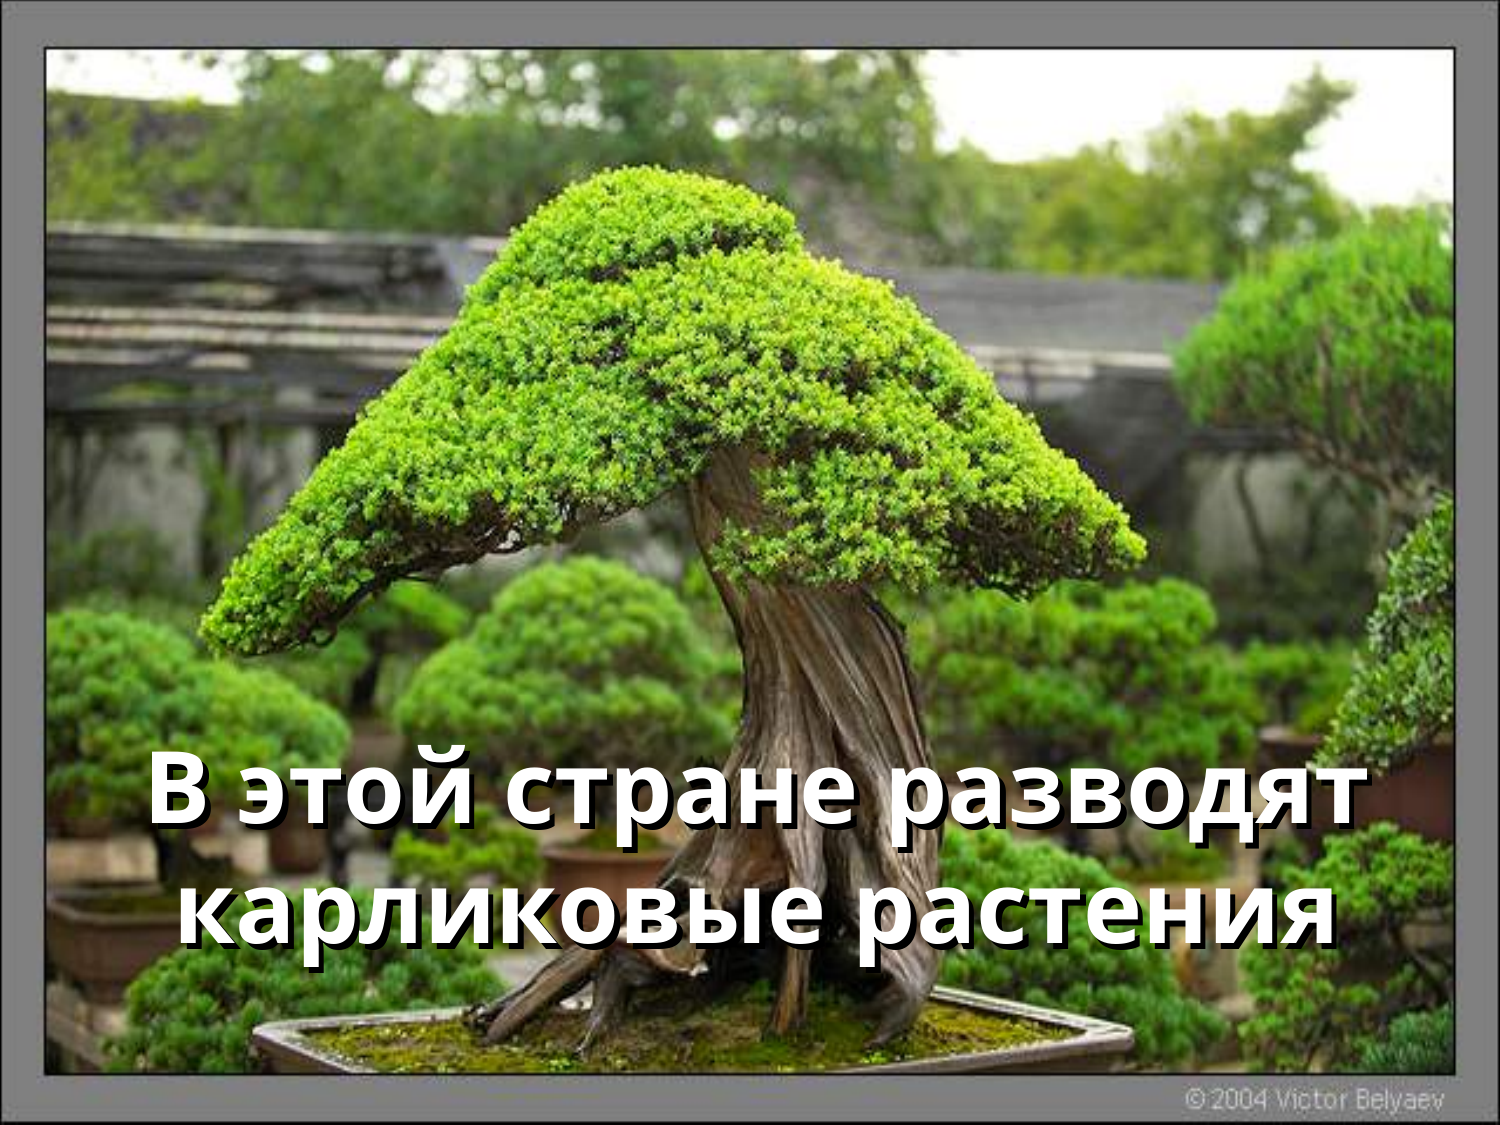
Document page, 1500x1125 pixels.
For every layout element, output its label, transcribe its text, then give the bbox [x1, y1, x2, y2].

picture [0, 0, 1500, 1125]
title В этой стране разводят карликовые растения [82, 716, 1433, 972]
